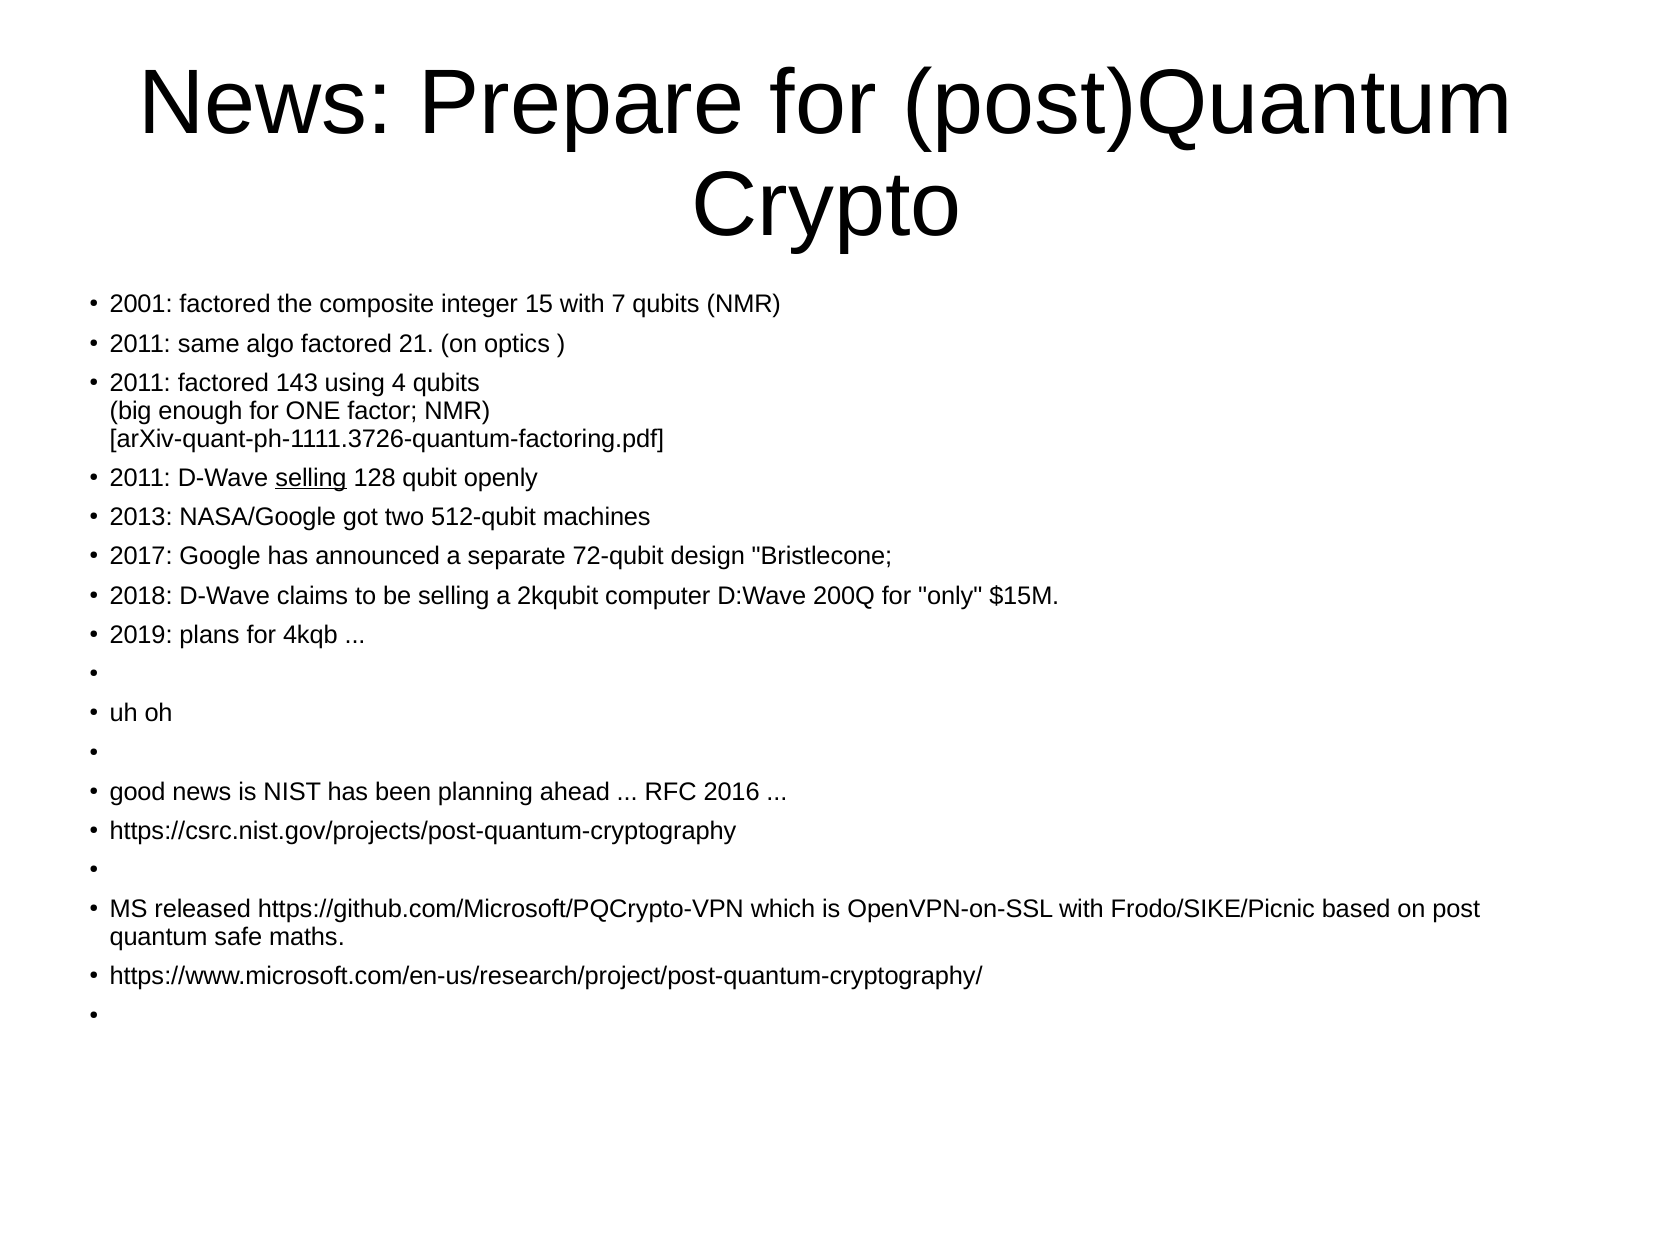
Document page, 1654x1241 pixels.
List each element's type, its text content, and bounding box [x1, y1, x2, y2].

list 2001: factored the composite integer 15 with 7 qubits (NMR) 2011: same algo factored 21. (on optics ) 2011: factored 143 using 4 qubits (big enough for ONE factor; NMR) [arXiv-quant-ph-1111.3726-quantum-factoring.pdf] 2011: D-Wave selling 128 qubit openly 2013: NASA/Google got two 512-qubit machines 2017: Google has announced a separate 72-qubit design "Bristlecone; 2018: D-Wave claims to be selling a 2kqubit computer D:Wave 200Q for "only" $15M. 2019: plans for 4kqb ... uh oh good news is NIST has been planning ahead ... RFC 2016 ... https://csrc.nist.gov/projects/post-quantum-cryptography MS released https://github.com/Microsoft/PQCrypto-VPN which is OpenVPN-on-SSL with Frodo/SIKE/Picnic based on post quantum safe maths. https://www.microsoft.com/en-us/research/project/post-quantum-cryptography/ [82, 290, 1571, 1010]
title News: Prepare for (post)Quantum Crypto [82, 49, 1571, 257]
